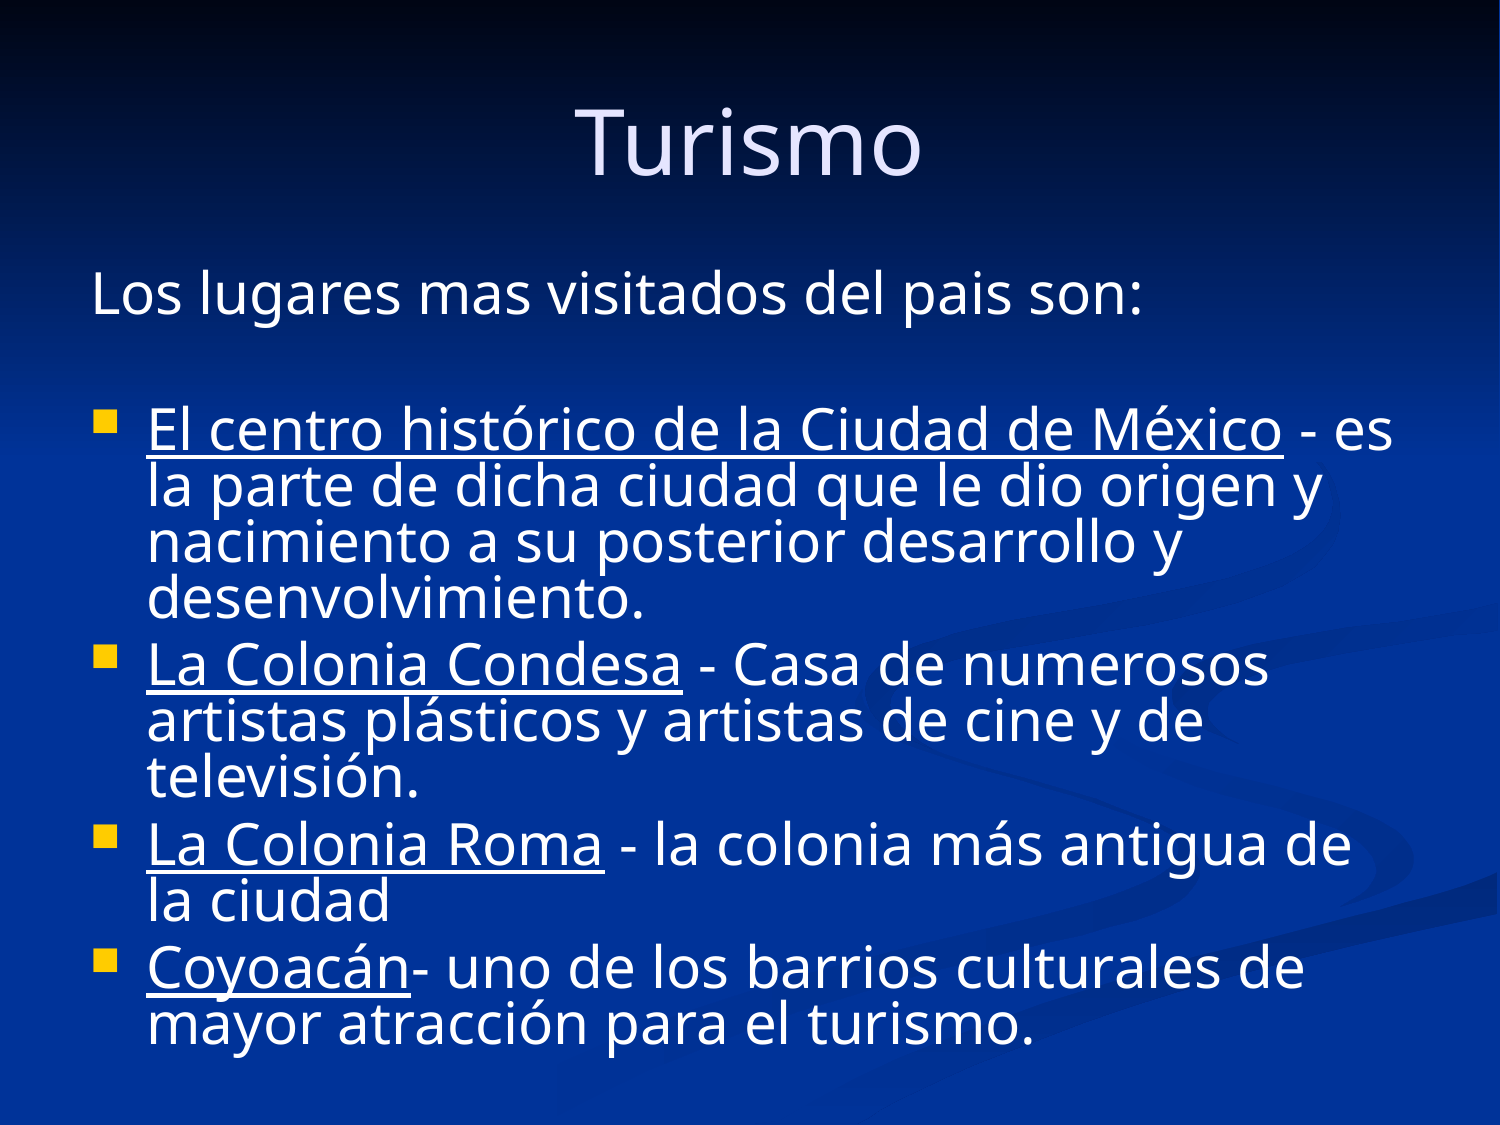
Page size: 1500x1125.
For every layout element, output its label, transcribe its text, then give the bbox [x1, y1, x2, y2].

list Los lugares mas visitados del pais son: El centro histórico de la Ciudad de México - es la parte de dicha ciudad que le dio origen y nacimiento a su posterior desarrollo y desenvolvimiento. La Colonia Condesa - Casa de numerosos artistas plásticos y artistas de cine y de televisión. La Colonia Roma - la colonia más antigua de la ciudad Coyoacán- uno de los barrios culturales de mayor atracción para el turismo. [75, 262, 1425, 1005]
title Turismo [75, 45, 1425, 233]
